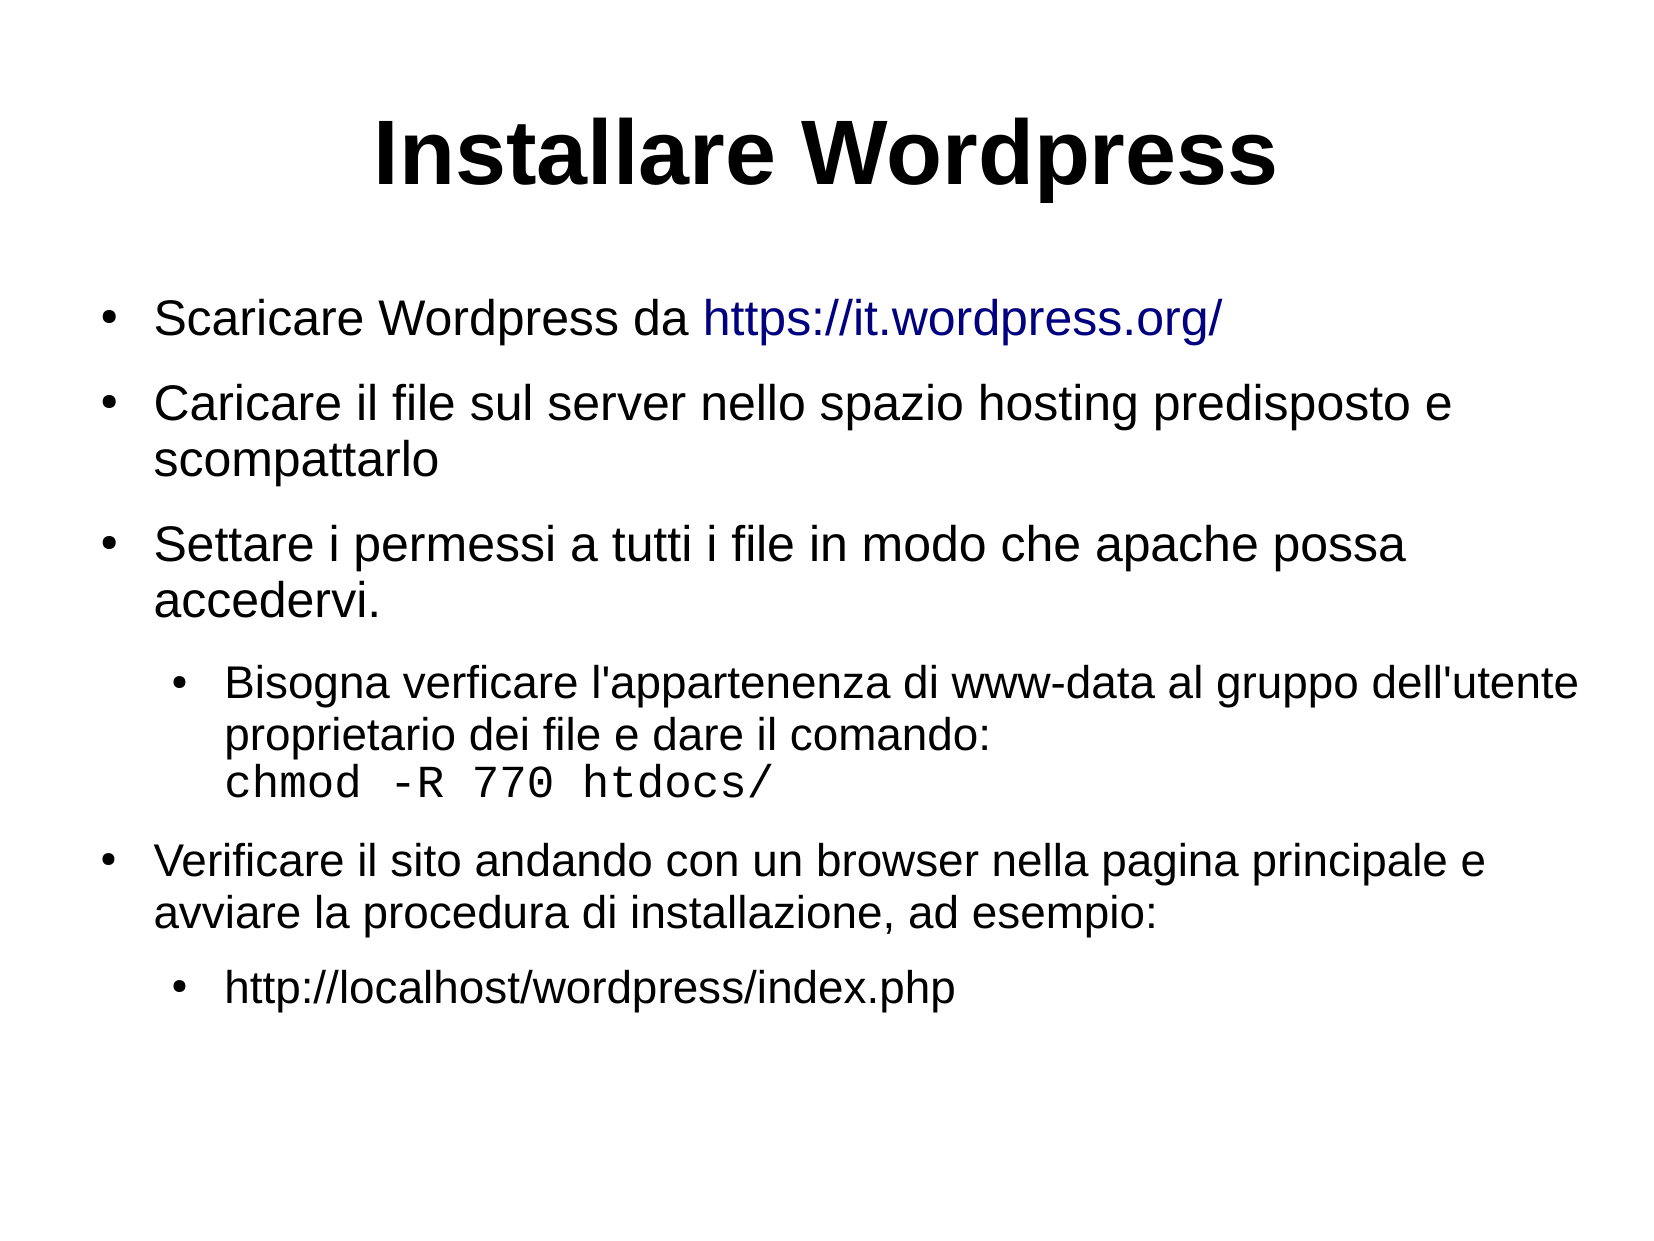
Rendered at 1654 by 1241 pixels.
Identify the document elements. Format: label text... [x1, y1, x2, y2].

title Installare Wordpress [82, 49, 1571, 257]
list Scaricare Wordpress da https://it.wordpress.org/ Caricare il file sul server nello spazio hosting predisposto e scompattarlo Settare i permessi a tutti i file in modo che apache possa accedervi. Bisogna verficare l'appartenenza di www-data al gruppo dell'utente proprietario dei file e dare il comando: chmod -R 770 htdocs/ Verificare il sito andando con un browser nella pagina principale e avviare la procedura di installazione, ad esempio: http://localhost/wordpress/index.php [82, 290, 1600, 1172]
